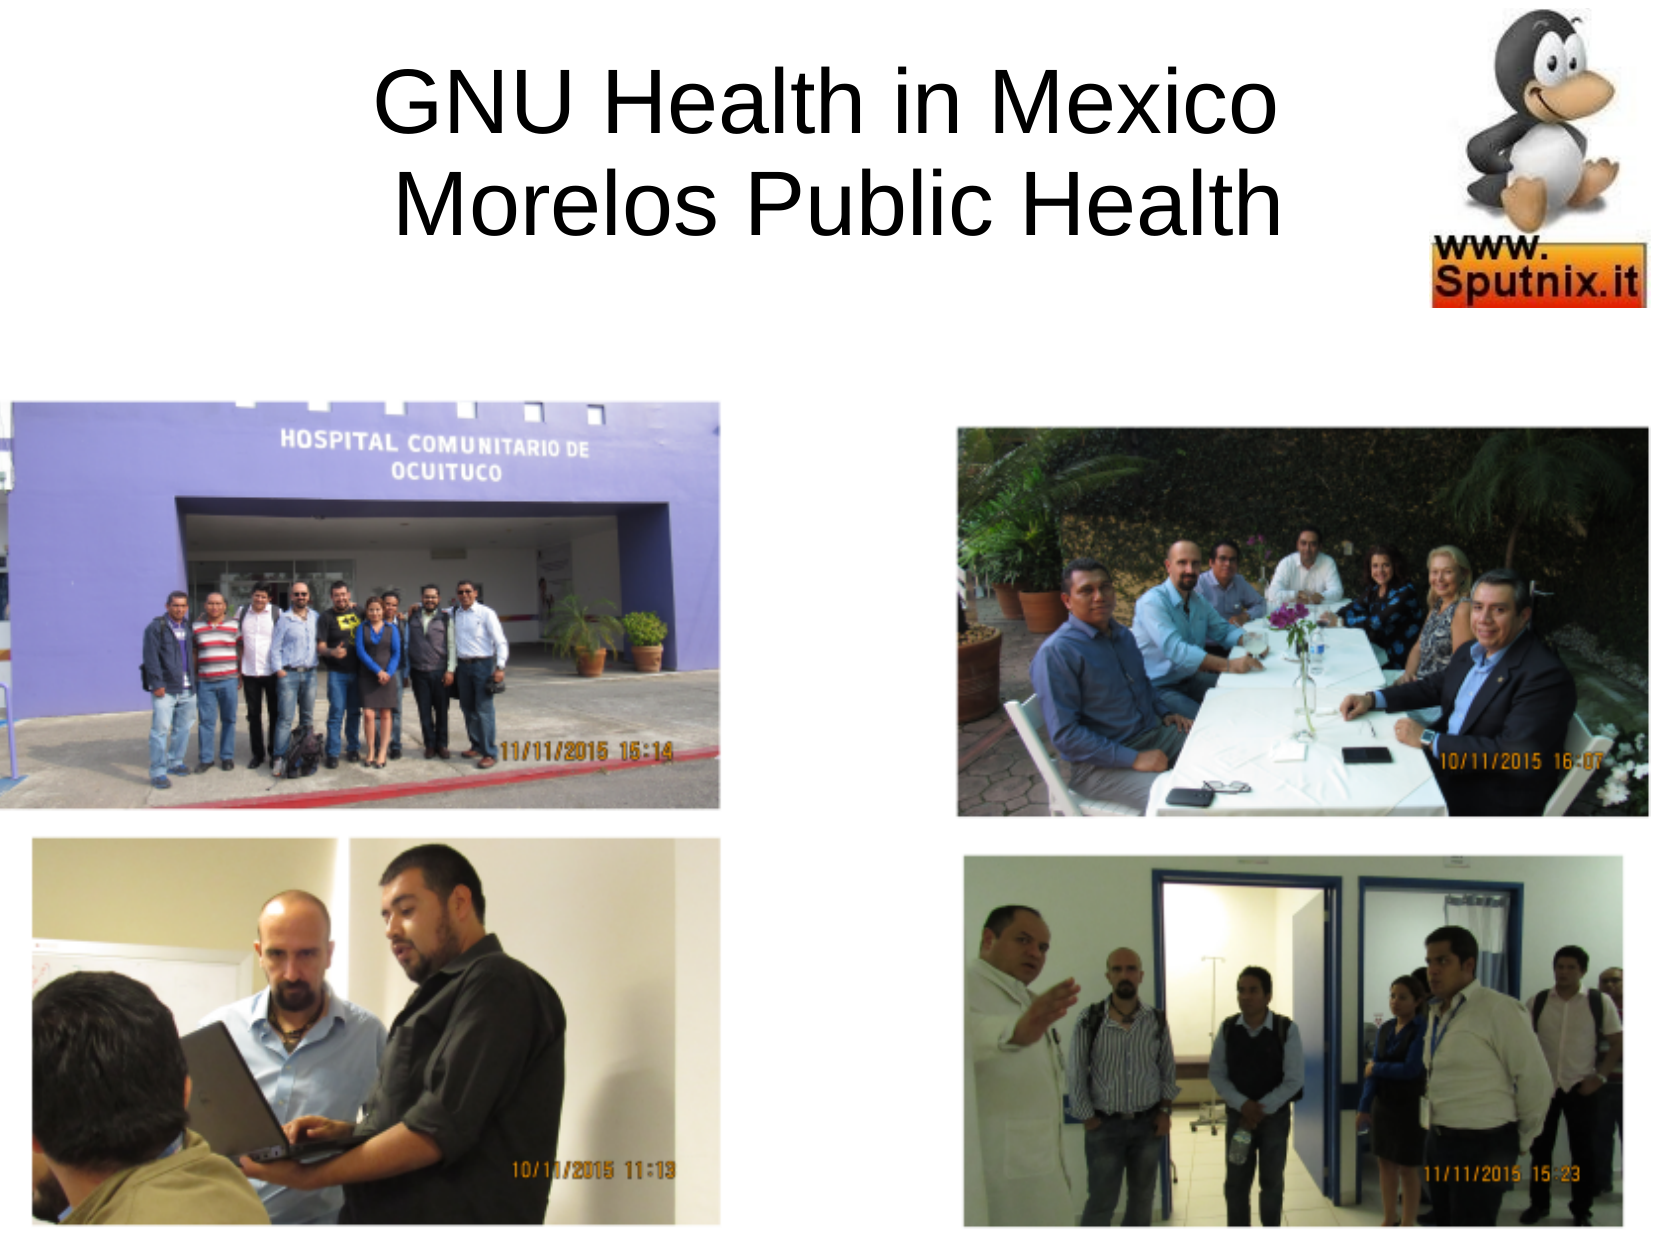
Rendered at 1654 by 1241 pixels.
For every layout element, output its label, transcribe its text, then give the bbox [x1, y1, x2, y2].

picture [0, 389, 1651, 1235]
picture [1429, 8, 1651, 308]
title GNU Health in Mexico Morelos Public Health [82, 49, 1429, 257]
